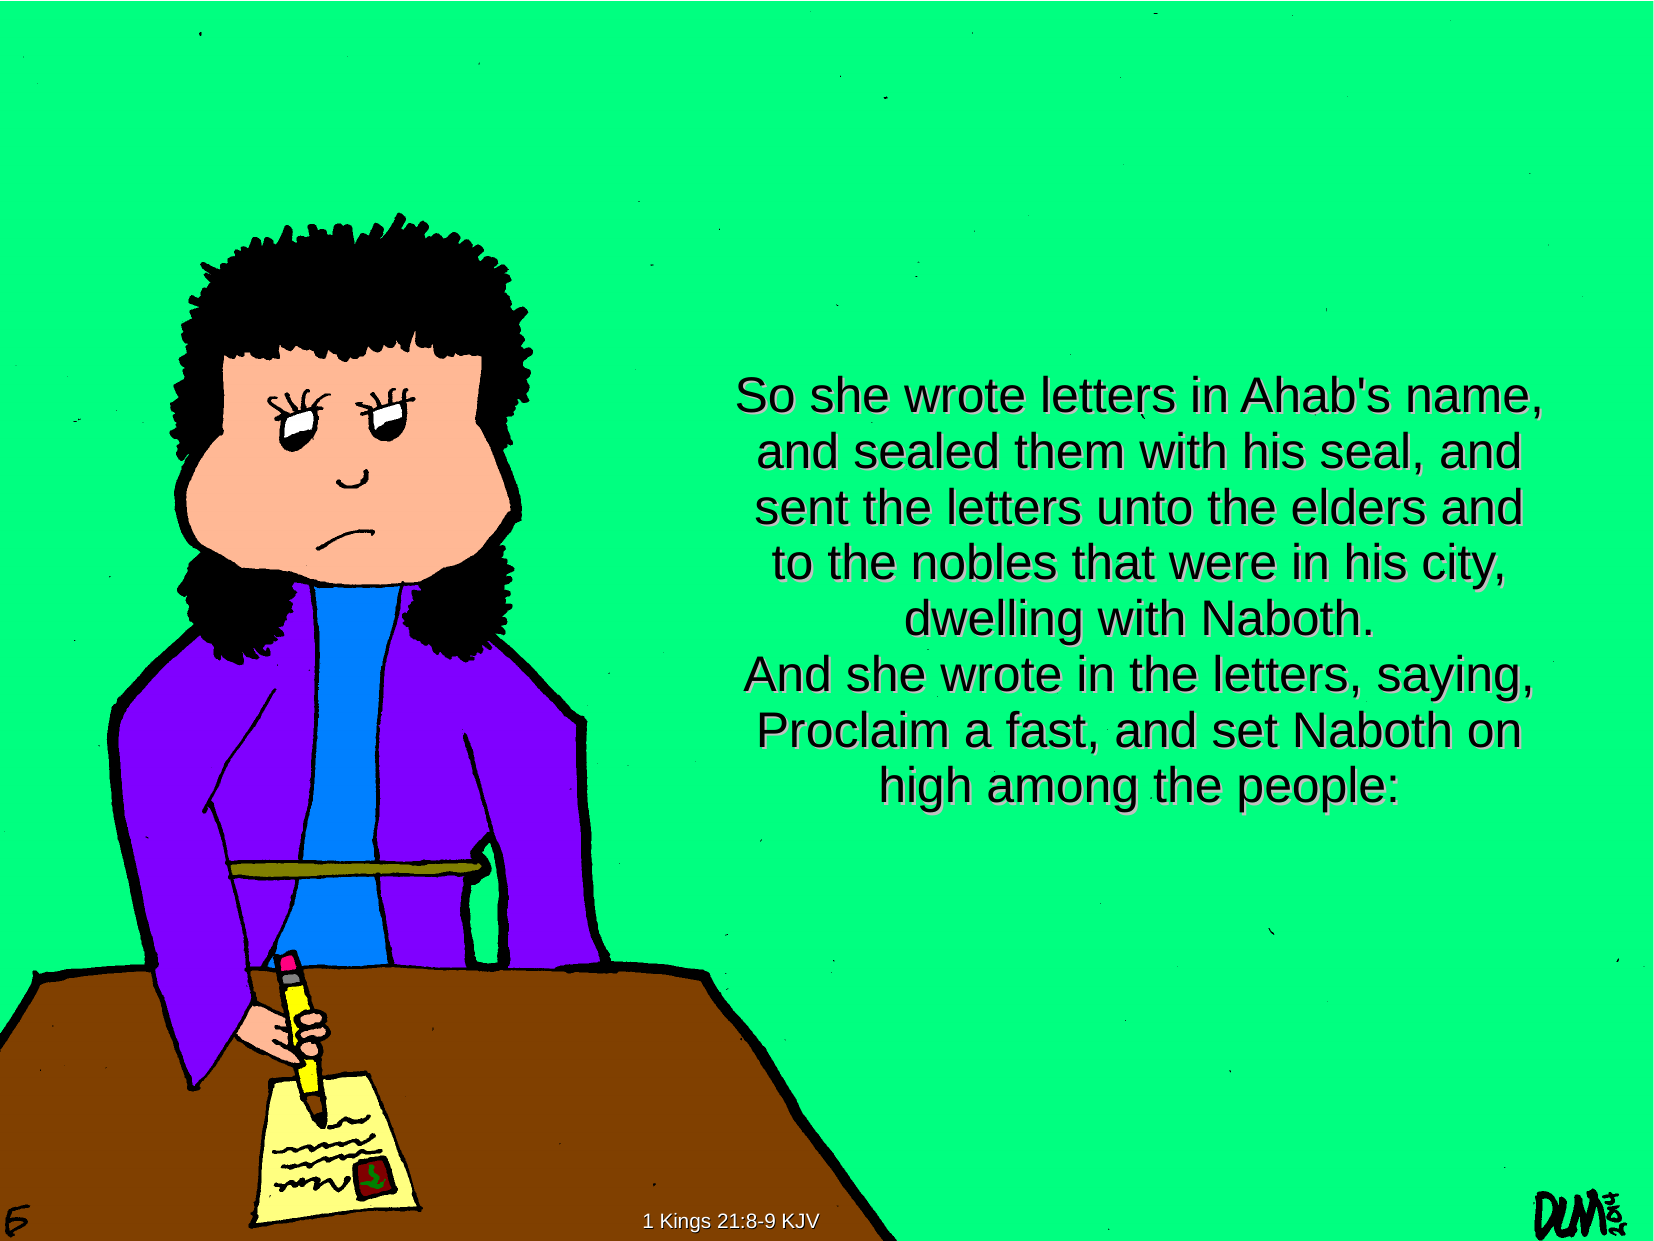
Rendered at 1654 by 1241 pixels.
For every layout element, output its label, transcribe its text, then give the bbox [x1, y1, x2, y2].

text_box So she wrote letters in Ahab's name, and sealed them with his seal, and sent the letters unto the elders and to the nobles that were in his city, dwelling with Naboth. And she wrote in the letters, saying, Proclaim a fast, and set Naboth on high among the people: [718, 360, 1561, 821]
picture [0, 1, 1654, 1241]
text_box 1 Kings 21:8-9 KJV [627, 1202, 841, 1241]
